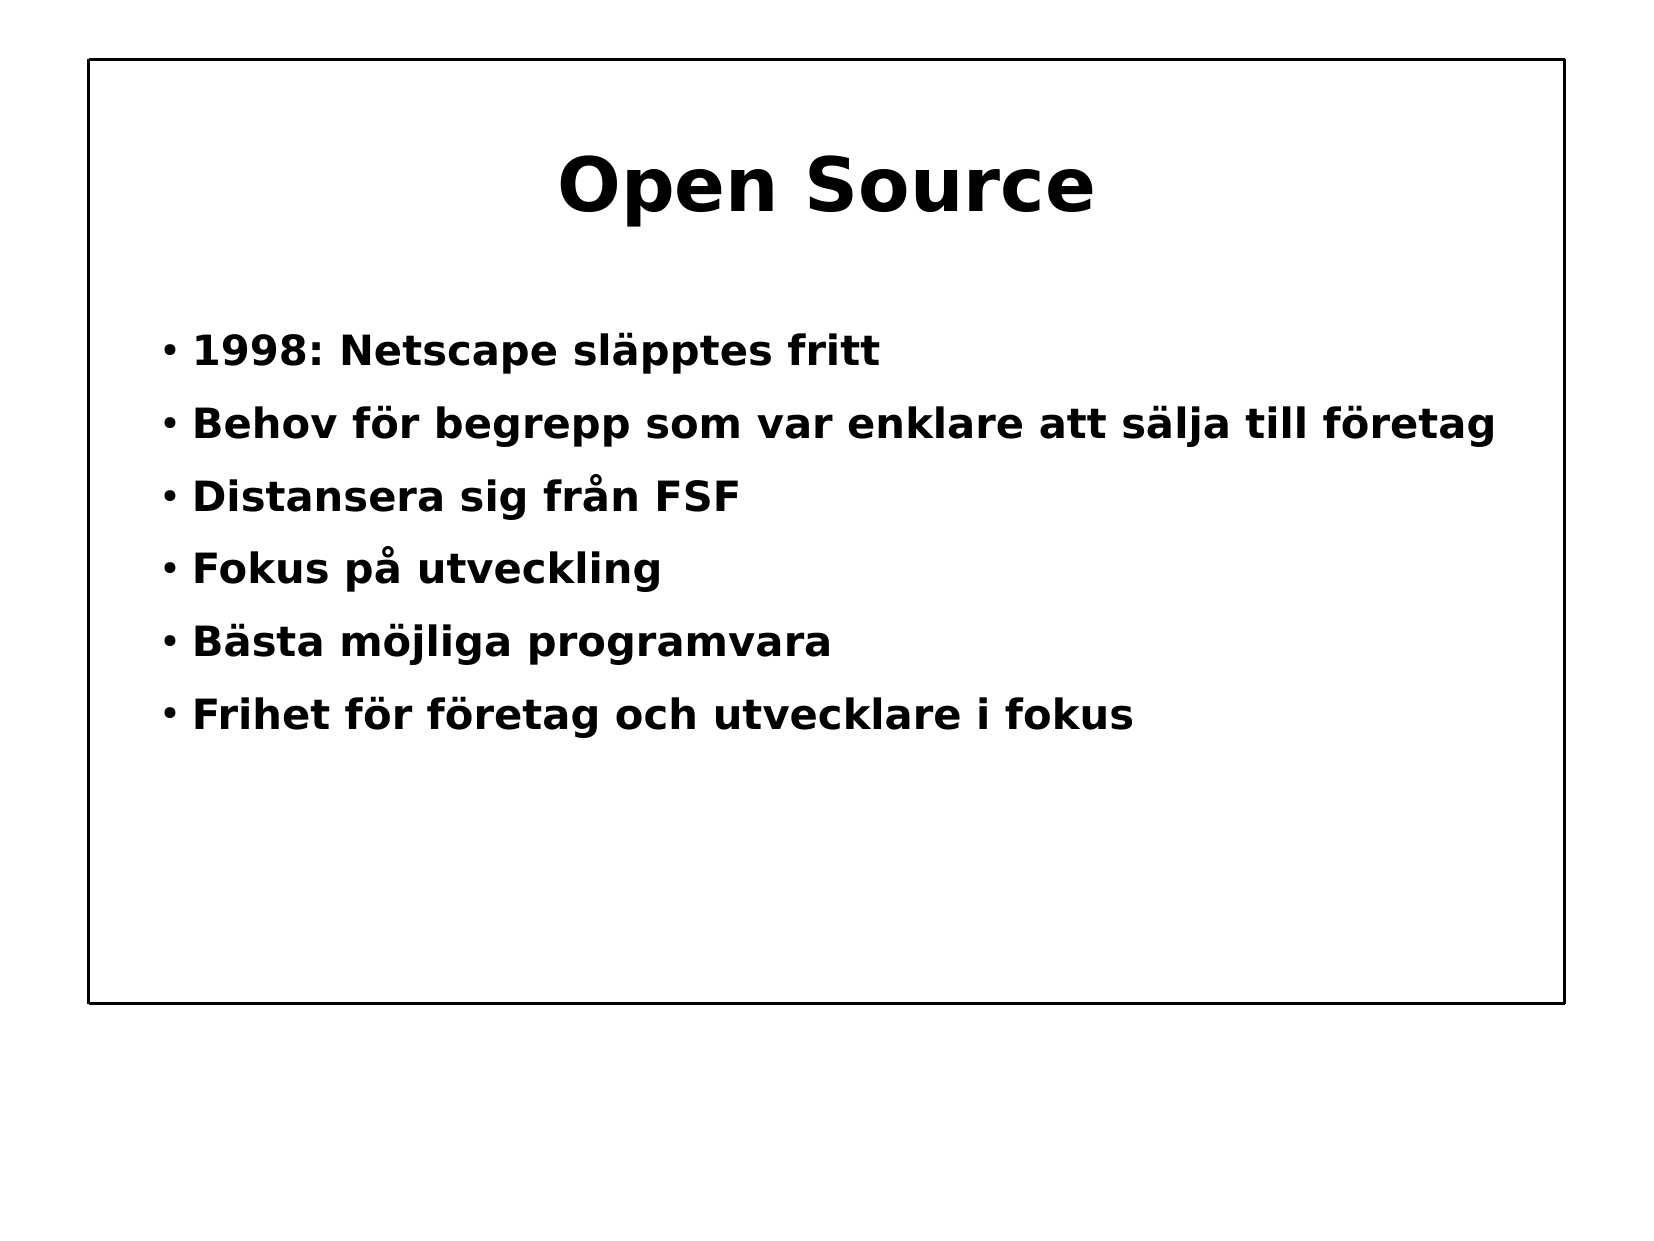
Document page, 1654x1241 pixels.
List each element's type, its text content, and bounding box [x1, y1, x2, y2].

text_box Open Source [542, 134, 1112, 237]
text_box 1998: Netscape släpptes fritt Behov för begrepp som var enklare att sälja till företag Distansera sig från FSF Fokus på utveckling Bästa möjliga programvara Frihet för företag och utvecklare i fokus [147, 295, 1536, 723]
text_box [88, 59, 1565, 1004]
